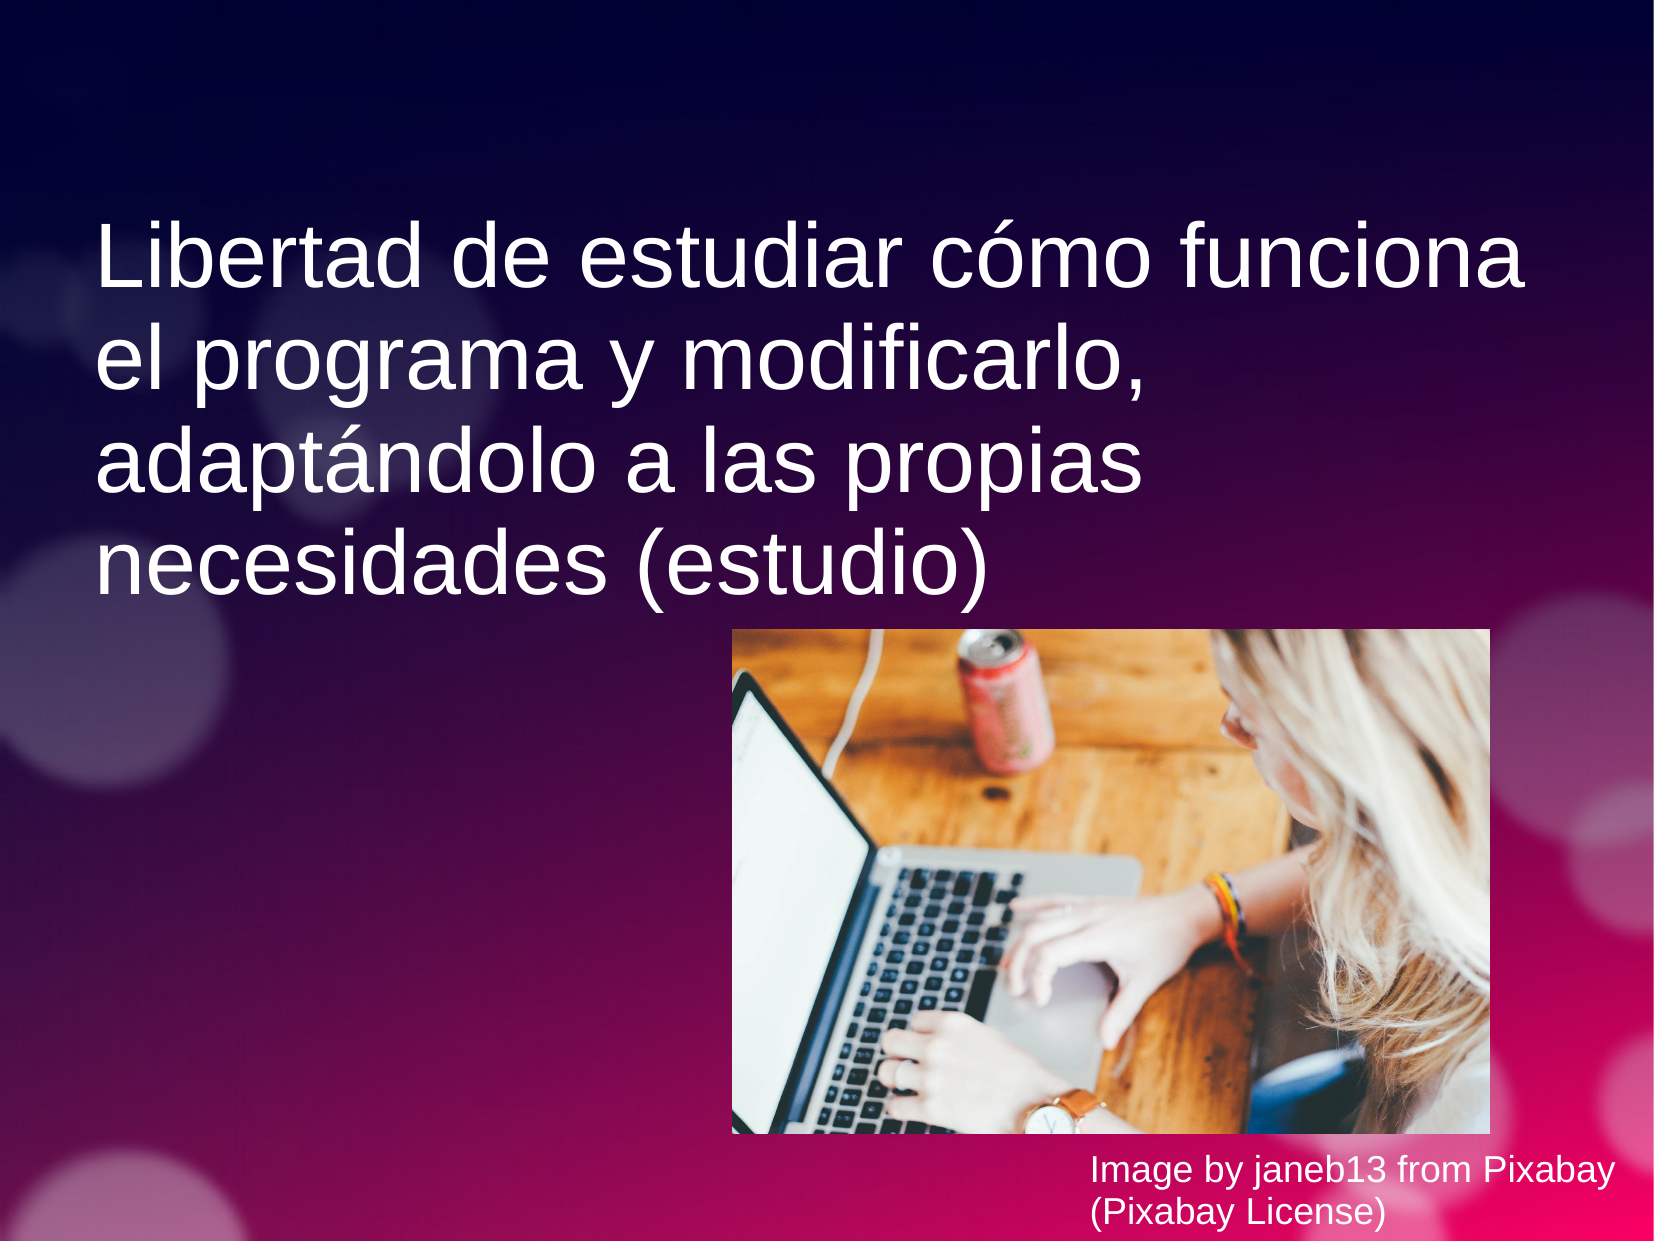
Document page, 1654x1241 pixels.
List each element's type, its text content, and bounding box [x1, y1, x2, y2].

text_box Image by janeb13 from Pixabay (Pixabay License) [1074, 1141, 1654, 1241]
picture [0, 0, 1654, 1241]
title Libertad de estudiar cómo funciona el programa y modificarlo, adaptándolo a las propias necesidades (estudio) [94, 204, 1583, 615]
